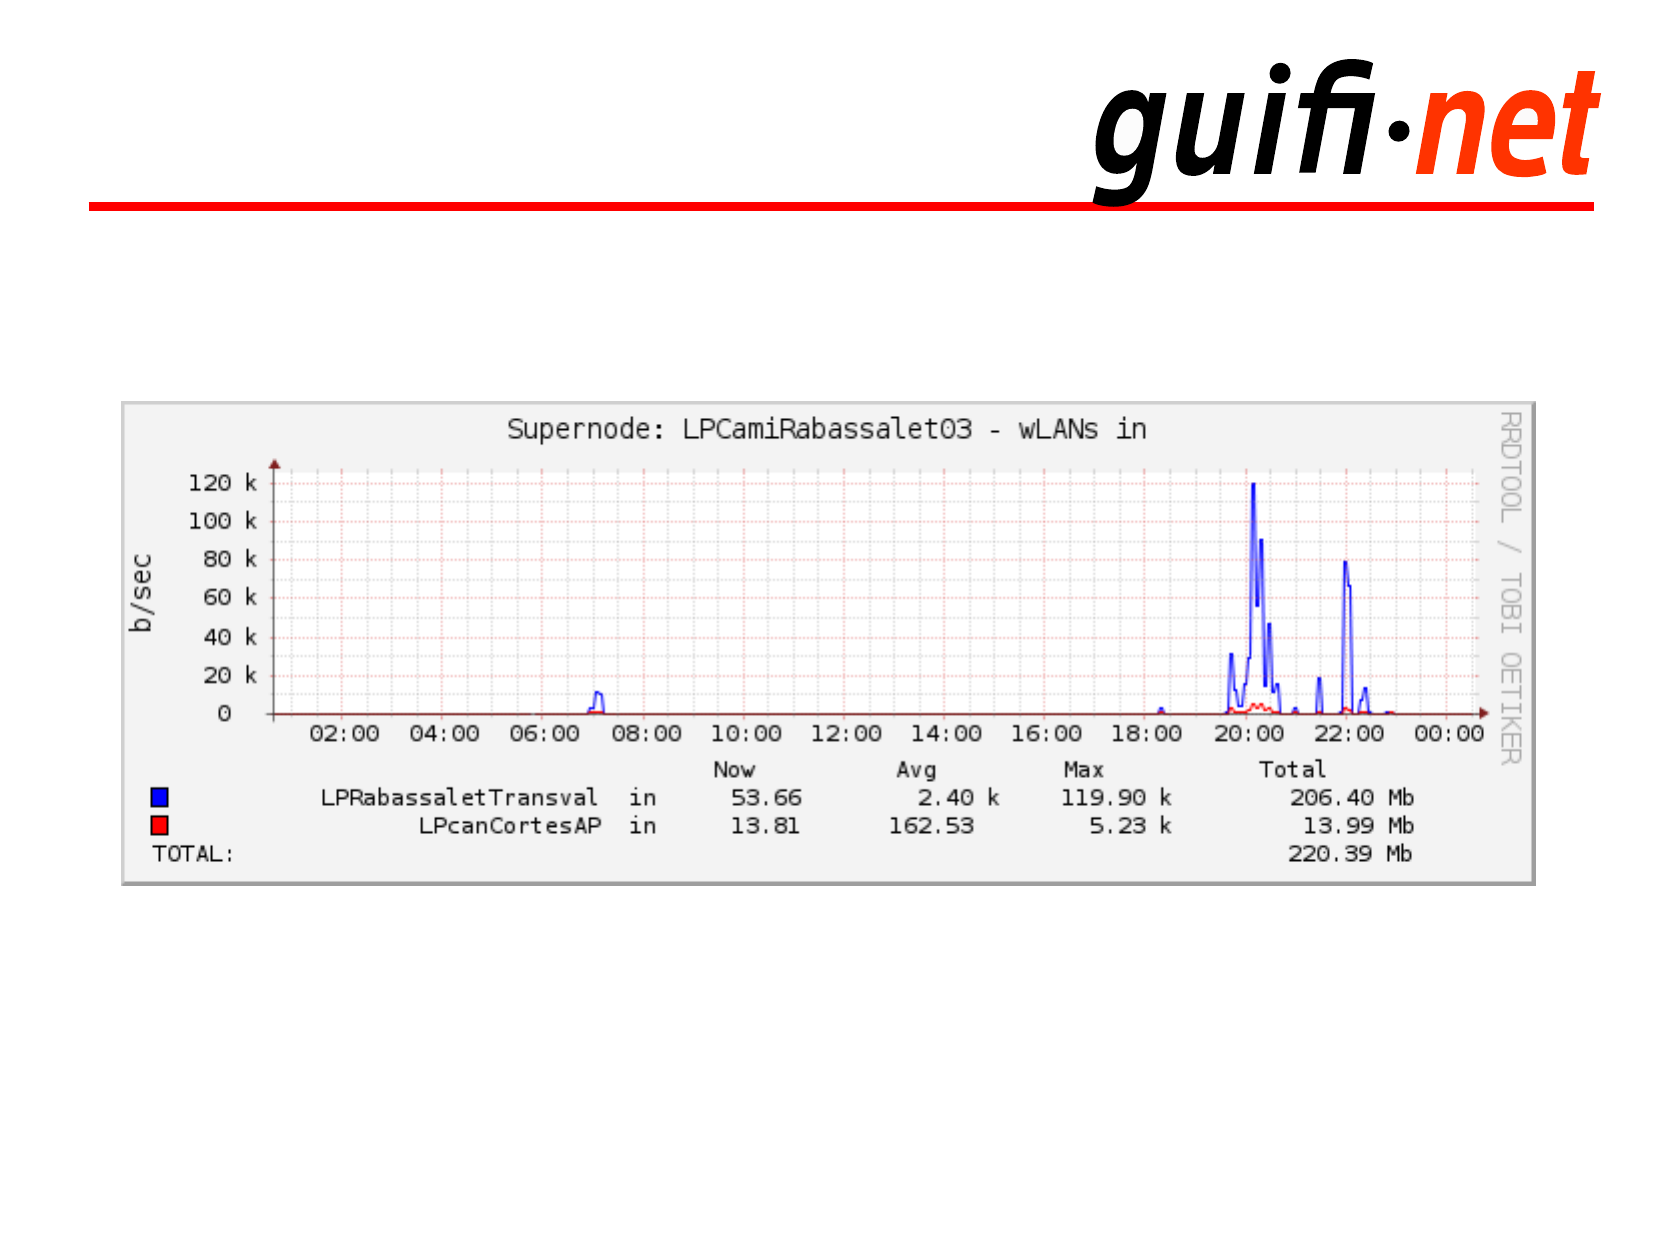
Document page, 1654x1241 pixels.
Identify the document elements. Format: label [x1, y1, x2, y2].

picture [121, 401, 1536, 886]
